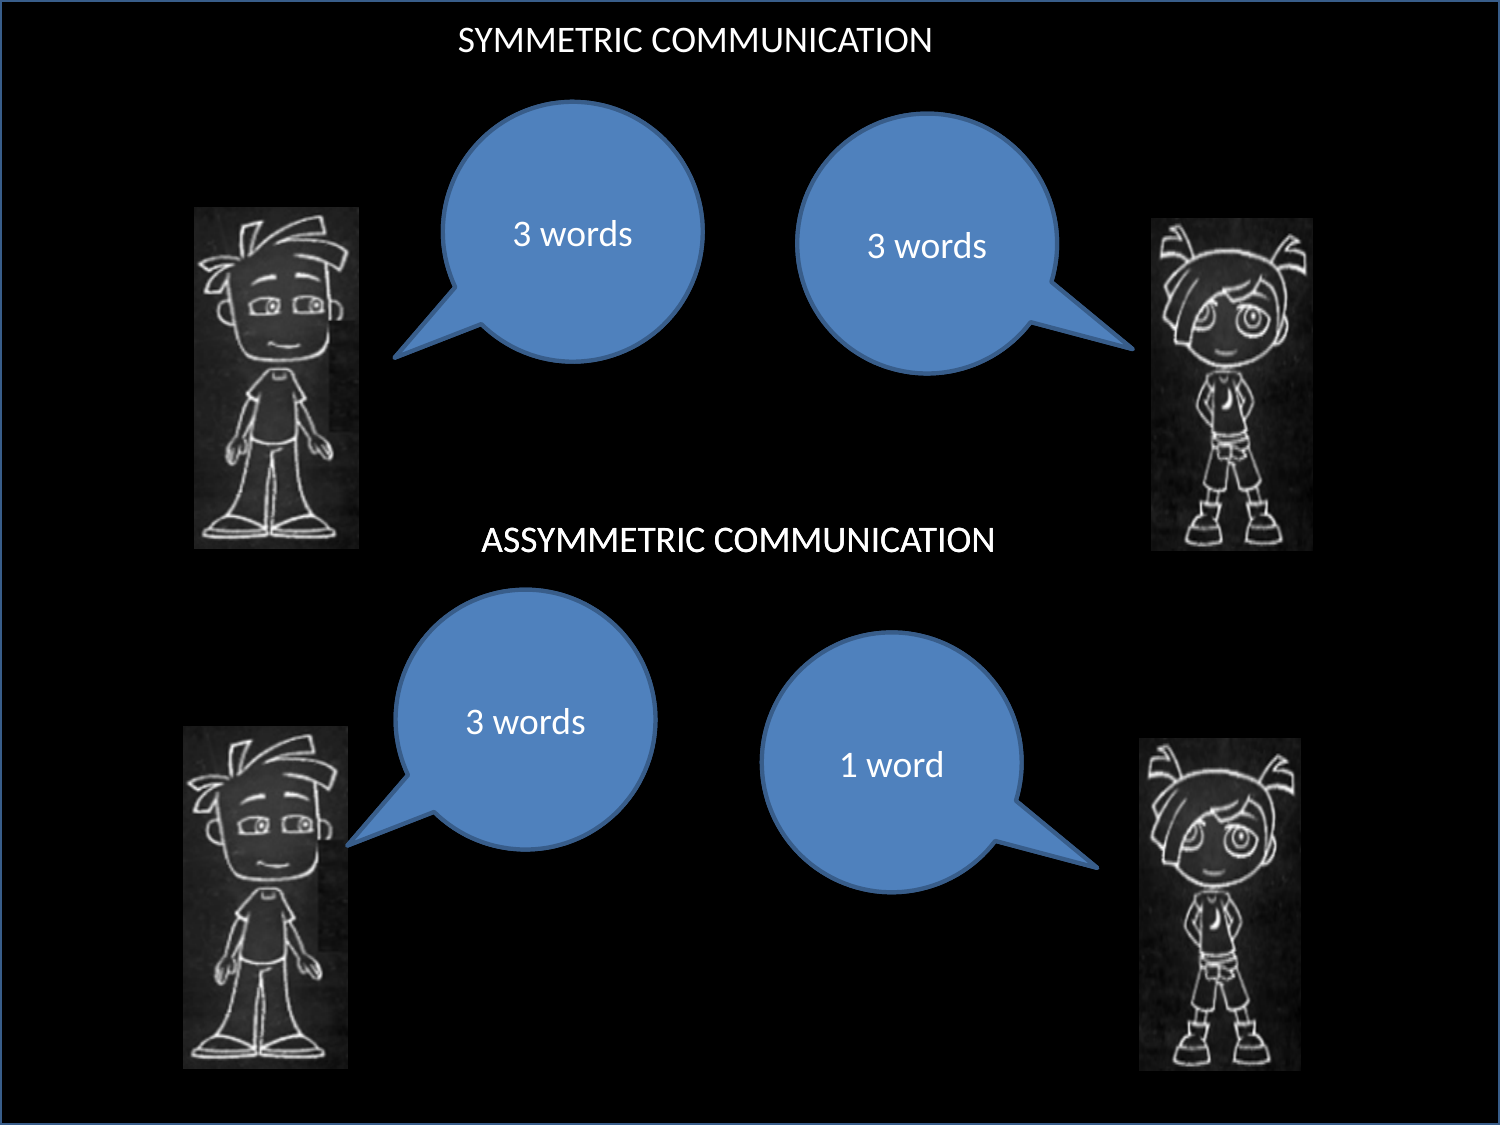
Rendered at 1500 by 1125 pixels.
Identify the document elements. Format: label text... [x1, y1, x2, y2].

text_box 3 words [347, 589, 656, 850]
picture [1139, 738, 1301, 1071]
text_box 3 words [394, 101, 703, 362]
text_box 3 words [797, 113, 1133, 374]
text_box ASSYMMETRIC COMMUNICATION [466, 507, 1016, 569]
text_box [0, 0, 1500, 1125]
picture [183, 726, 348, 1069]
text_box SYMMETRIC COMMUNICATION [442, 7, 954, 68]
picture [1151, 218, 1313, 551]
picture [194, 207, 359, 549]
text_box 1 word [761, 632, 1098, 893]
